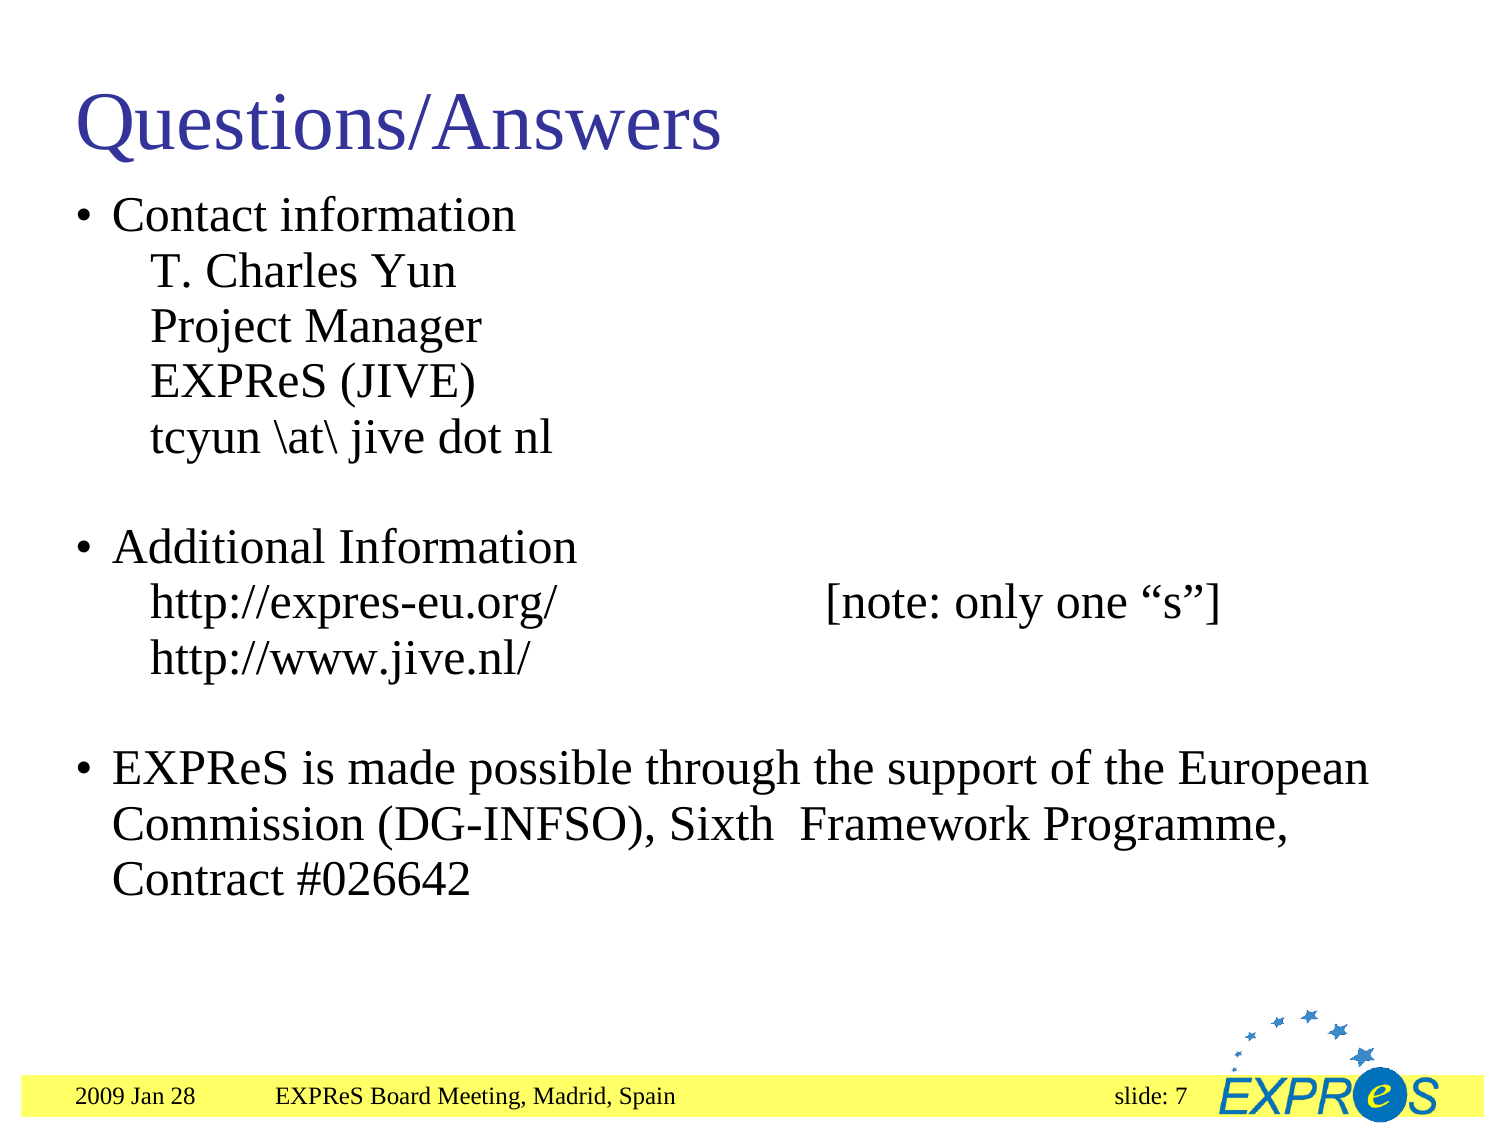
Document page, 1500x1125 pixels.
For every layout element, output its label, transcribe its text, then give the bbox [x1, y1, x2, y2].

picture [21, 1006, 1500, 1125]
title Questions/Answers [75, 71, 1426, 172]
list Contact information T. Charles Yun Project Manager EXPReS (JIVE) tcyun \at\ jive dot nl Additional Information http://expres-eu.org/ [note: only one “s”] http://www.jive.nl/ EXPReS is made possible through the support of the European Commission (DG-INFSO), Sixth Framework Programme, Contract #026642 [75, 187, 1426, 1038]
